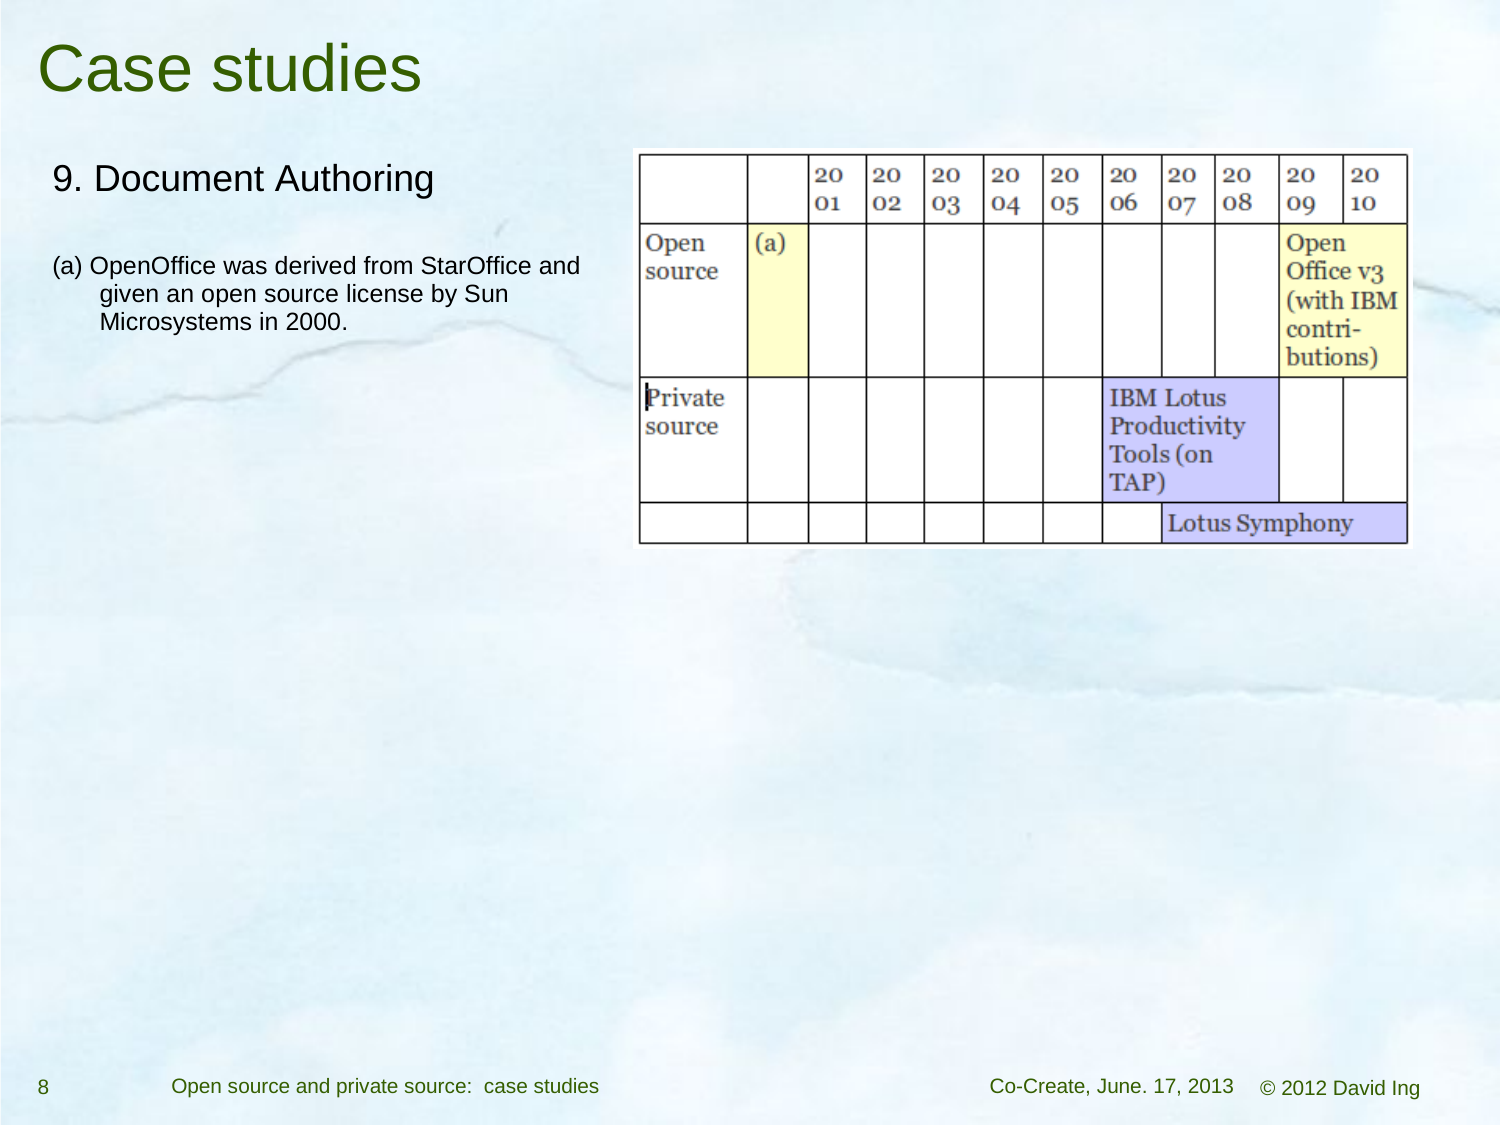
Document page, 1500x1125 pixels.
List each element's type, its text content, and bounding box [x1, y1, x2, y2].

picture [0, 0, 1500, 1125]
text_box 9. Document Authoring [37, 149, 601, 207]
text_box (a) OpenOffice was derived from StarOffice and given an open source license by Sun Microsystems in 2000. [37, 244, 601, 344]
title Case studies [37, 37, 1463, 152]
